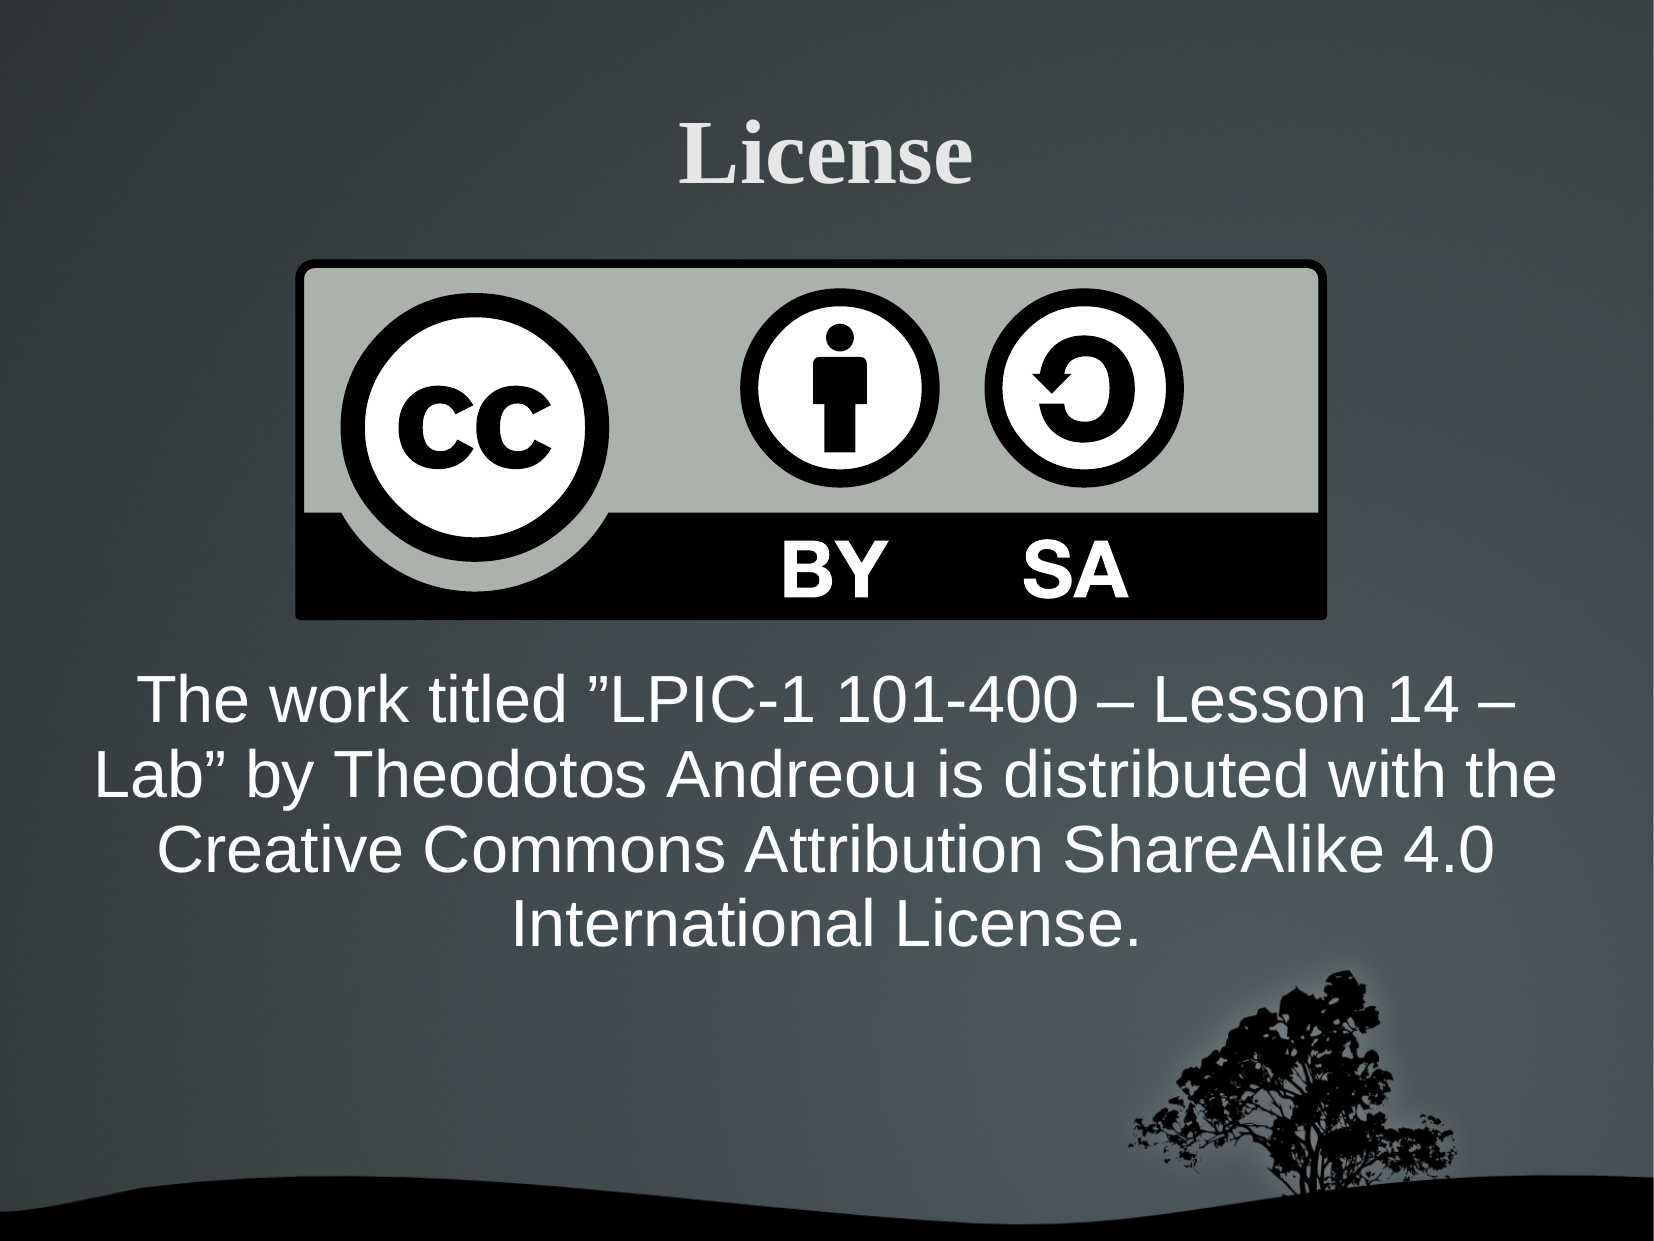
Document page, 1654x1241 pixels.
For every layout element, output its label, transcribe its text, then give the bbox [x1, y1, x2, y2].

subtitle The work titled ”LPIC-1 101-400 – Lesson 14 – Lab” by Theodotos Andreou is distributed with the Creative Commons Attribution ShareAlike 4.0 International License. [82, 290, 1571, 1109]
picture [0, 0, 1654, 1241]
title License [82, 49, 1571, 257]
